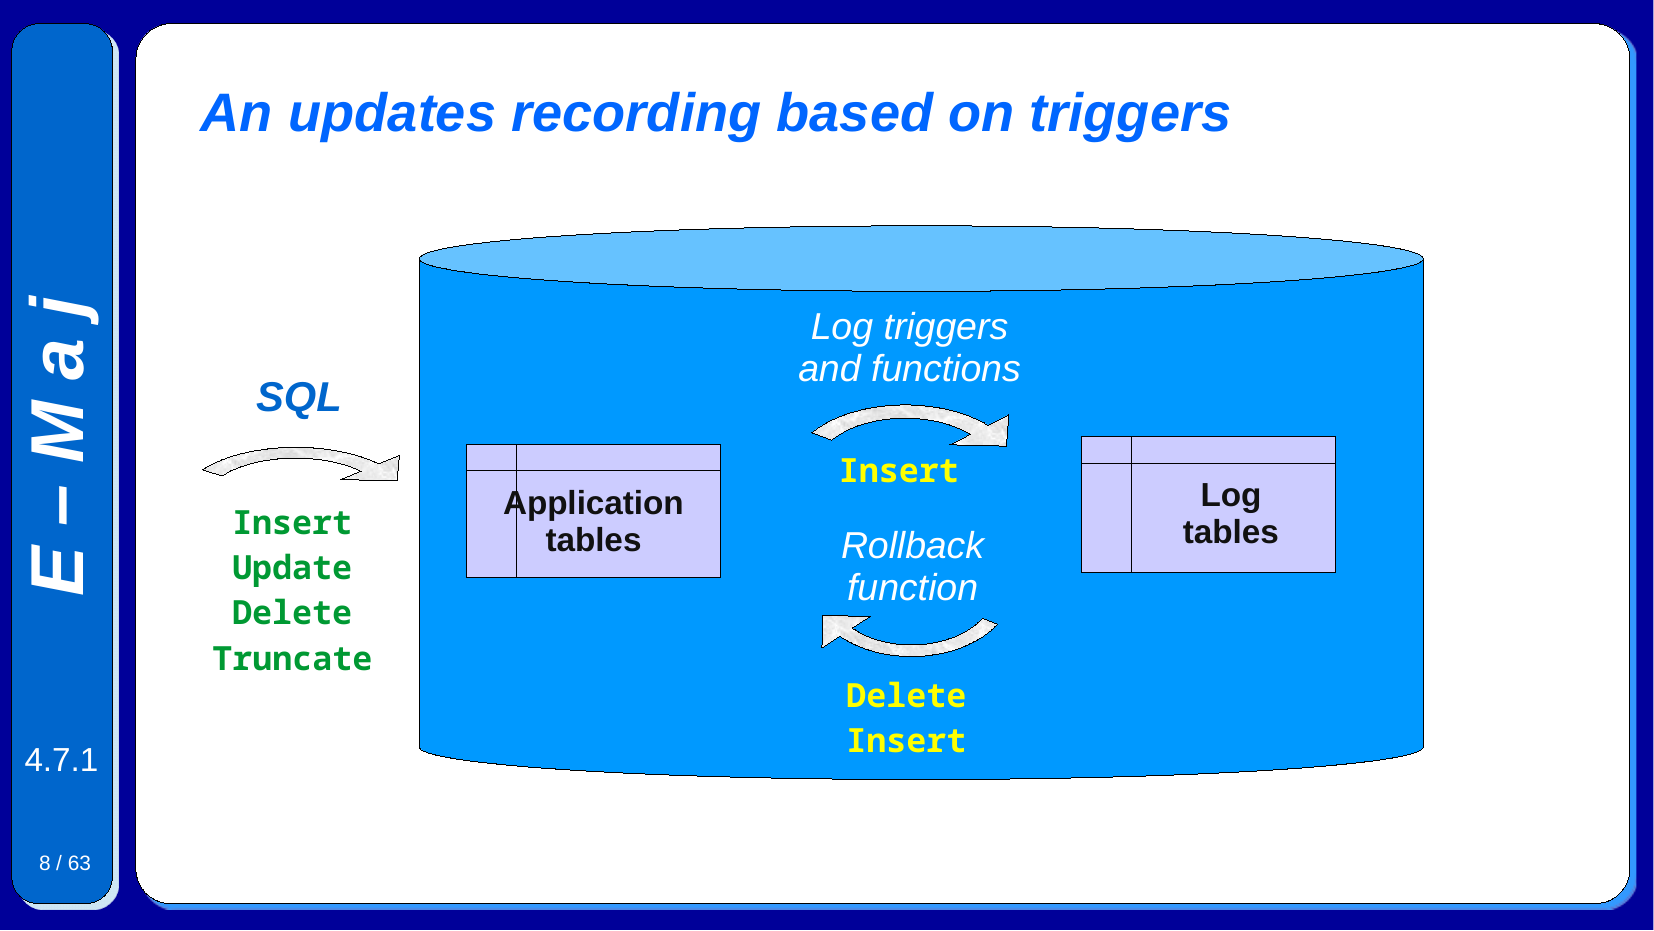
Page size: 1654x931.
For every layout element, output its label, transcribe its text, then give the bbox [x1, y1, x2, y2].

title An updates recording based on triggers [200, 34, 1575, 191]
text_box [419, 260, 1424, 780]
text_box Insert Update Delete Truncate [183, 491, 402, 661]
text_box Delete Insert [802, 664, 1010, 759]
text_box Rollback function [755, 516, 1070, 616]
text_box Insert [817, 439, 981, 494]
text_box Log triggers and functions [761, 298, 1058, 398]
text_box Application tables [448, 476, 739, 569]
list For actions like: rename the table, change its schema, add/drop/rename a column, change a column type The log table structure is impacted 3 steps Remove the table from its tables group ALTER TABLE Add the table into its tables group Constraint: an E-Maj rollback to a prior mark will not be able to go beyond the structure change Idem to rename a sequence of change its schema [419, 225, 1424, 292]
text_box SQL [194, 366, 404, 428]
text_box [202, 447, 400, 481]
text_box Log tables [1138, 468, 1323, 561]
